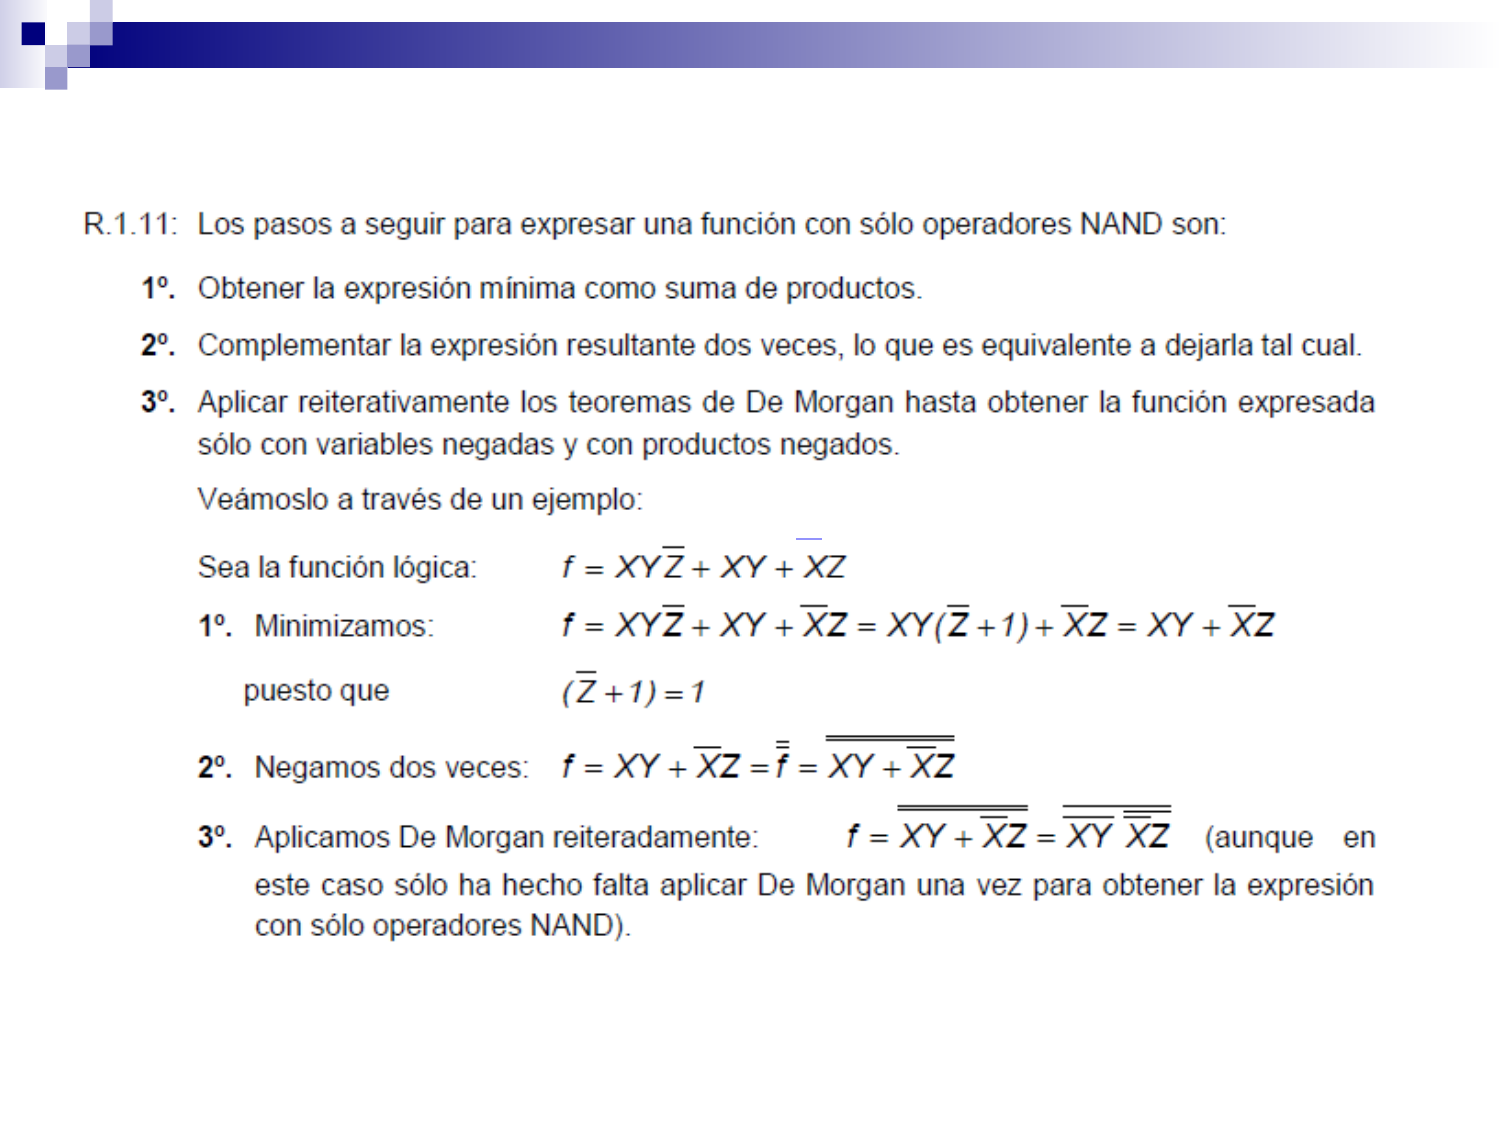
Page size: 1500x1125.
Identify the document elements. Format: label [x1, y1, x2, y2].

picture [64, 196, 1471, 958]
